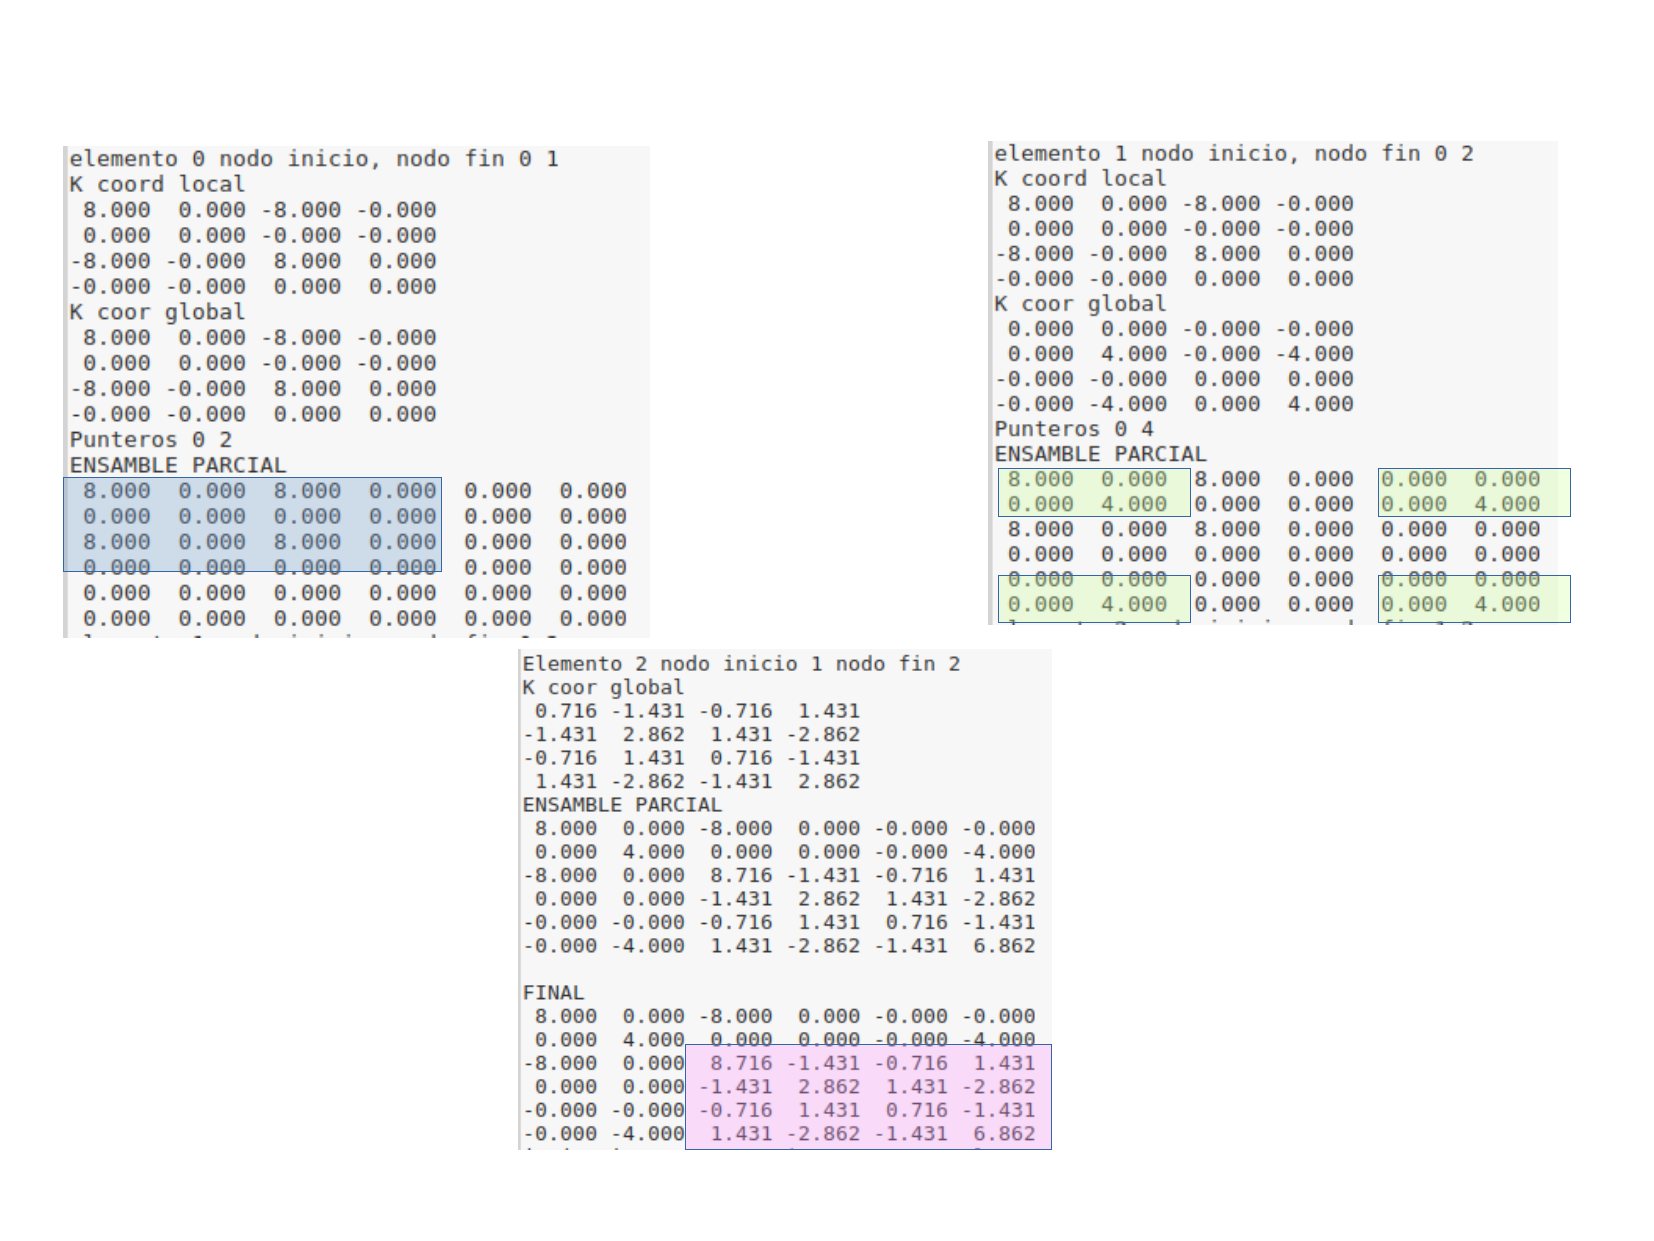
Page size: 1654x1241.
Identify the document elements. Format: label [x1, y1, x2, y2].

text_box [1378, 468, 1571, 517]
text_box [998, 468, 1191, 517]
picture [518, 649, 1052, 1150]
picture [988, 141, 1558, 625]
text_box [998, 575, 1191, 623]
text_box [63, 477, 442, 572]
text_box [1378, 575, 1571, 623]
text_box [685, 1044, 1052, 1150]
picture [63, 146, 650, 638]
